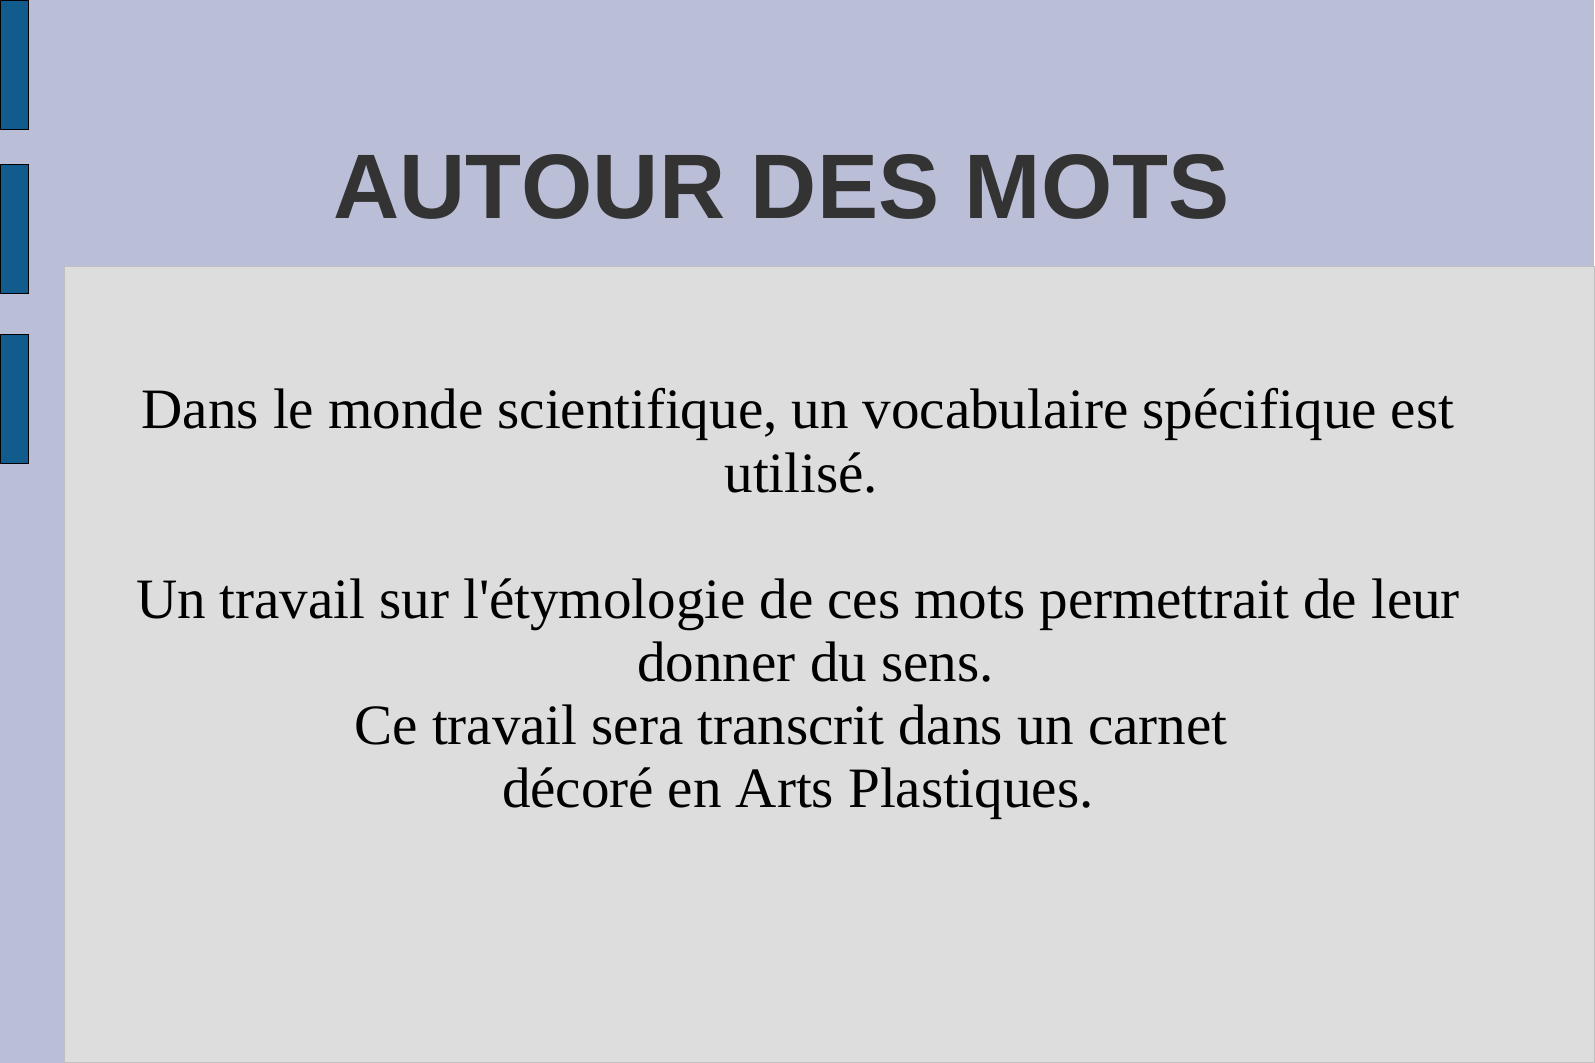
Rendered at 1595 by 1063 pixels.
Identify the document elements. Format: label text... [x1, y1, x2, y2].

subtitle Dans le monde scientifique, un vocabulaire spécifique est utilisé. Un travail sur l'étymologie de ces mots permettrait de leur donner du sens. Ce travail sera transcrit dans un carnet décoré en Arts Plastiques. [117, 295, 1479, 966]
title AUTOUR DES MOTS [85, 98, 1479, 276]
